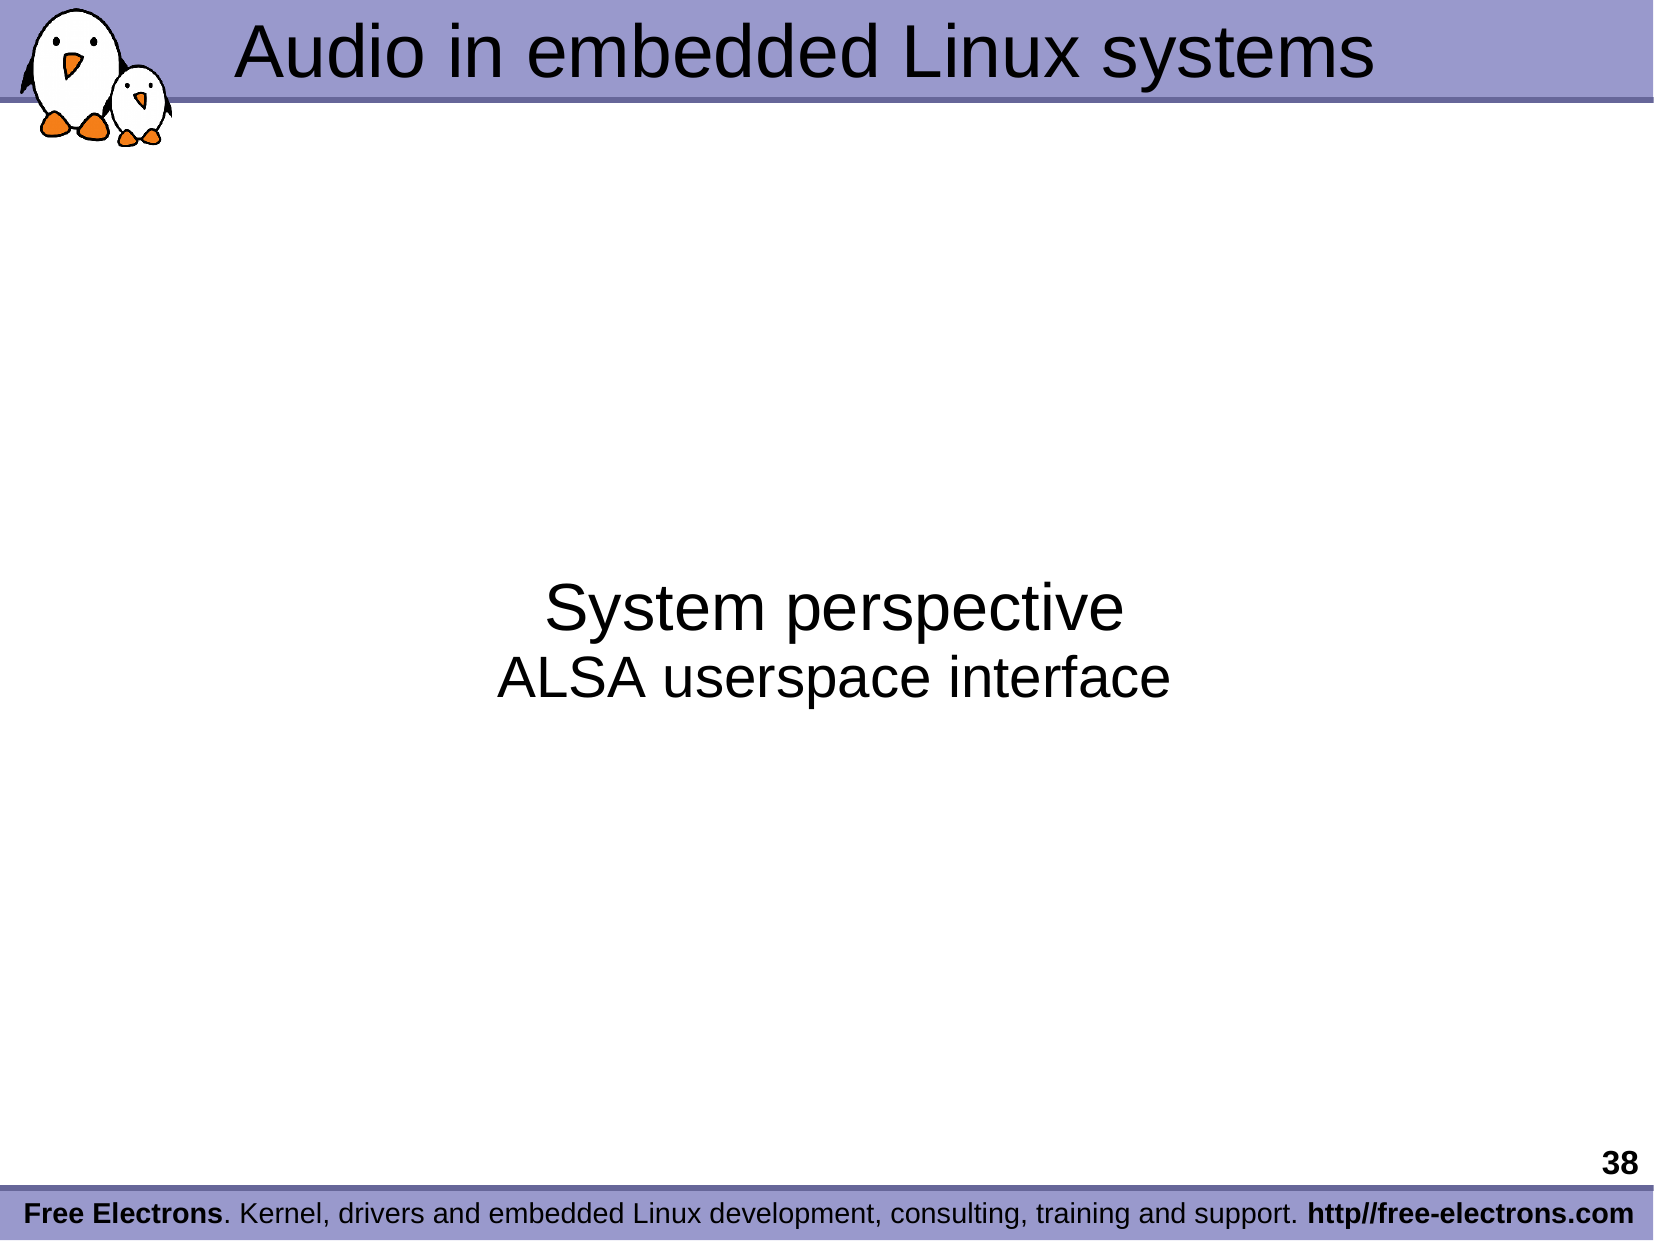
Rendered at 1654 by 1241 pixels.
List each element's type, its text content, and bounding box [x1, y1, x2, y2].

title Audio in embedded Linux systems [60, 0, 1551, 103]
subtitle System perspective ALSA userspace interface [111, 214, 1524, 1065]
picture [20, 8, 172, 147]
